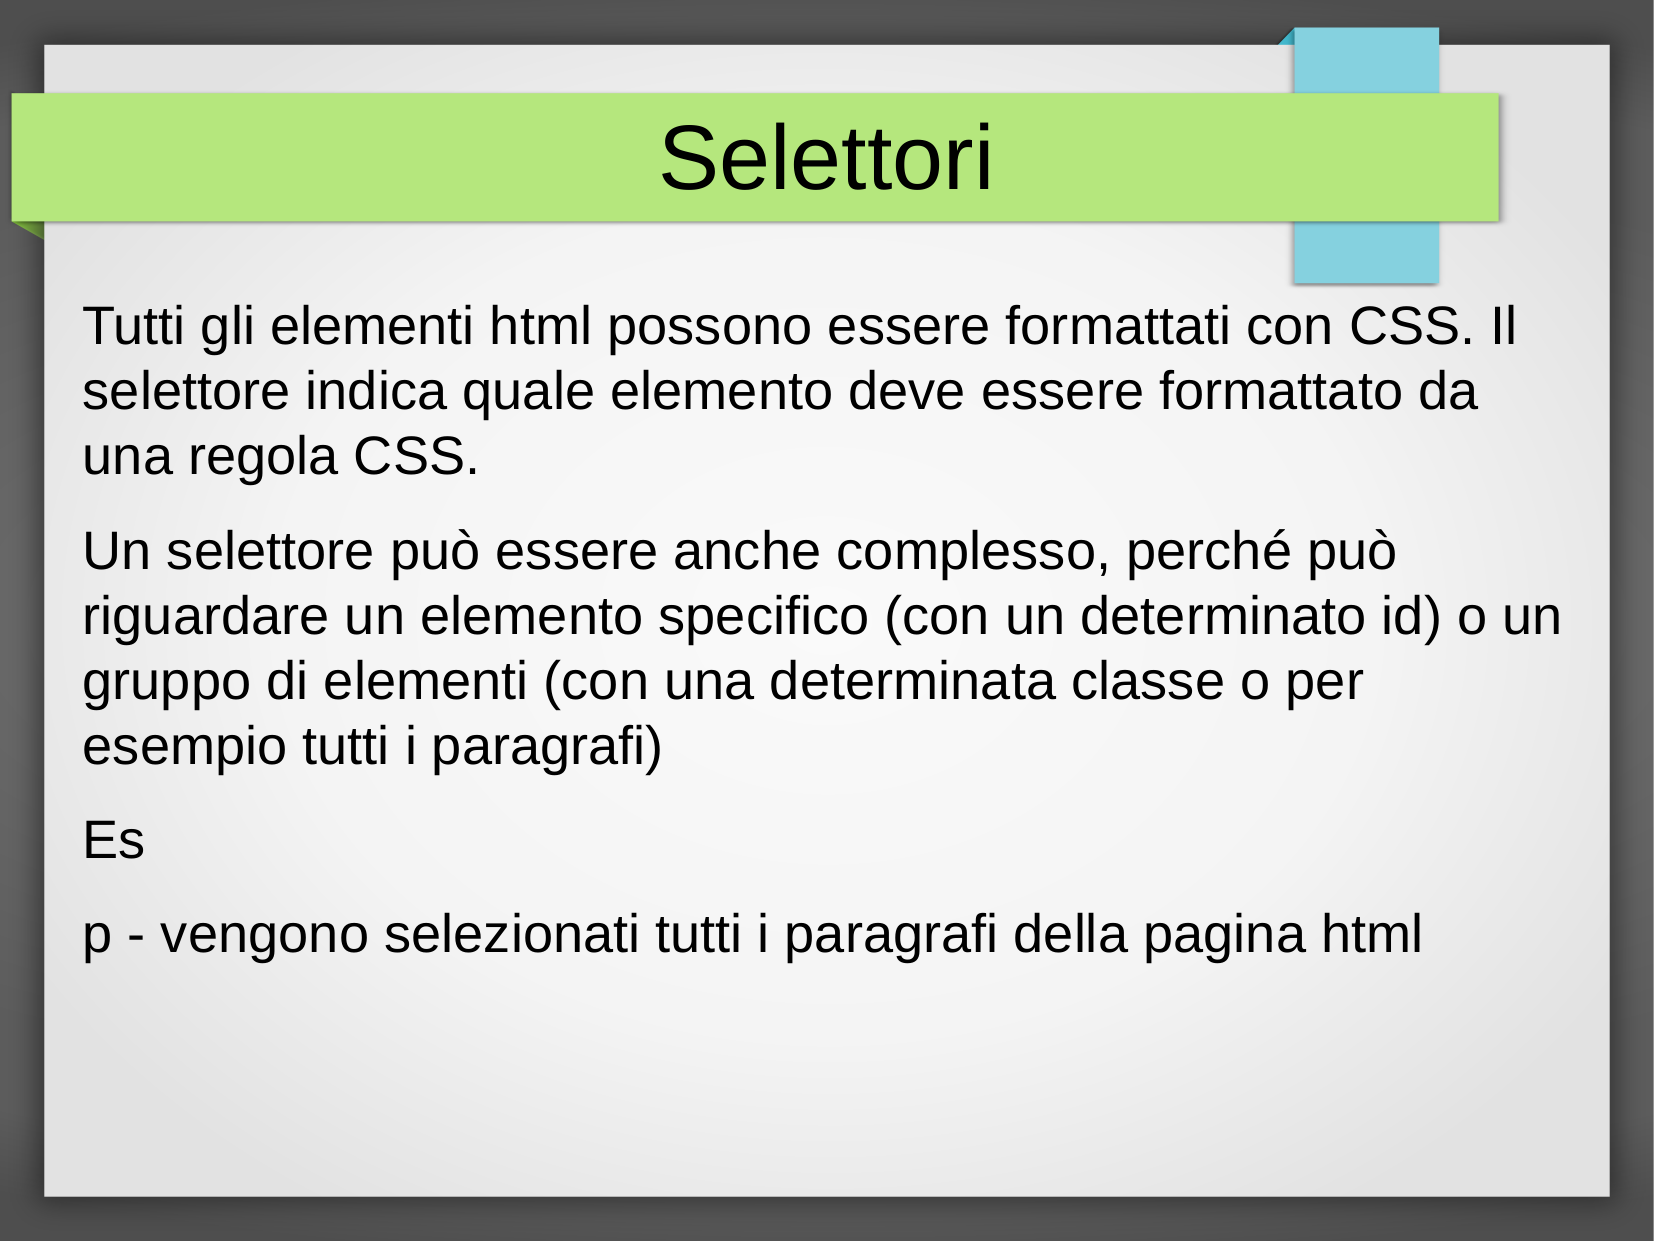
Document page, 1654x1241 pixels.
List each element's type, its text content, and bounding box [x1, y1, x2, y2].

title Selettori [82, 49, 1571, 257]
list Tutti gli elementi html possono essere formattati con CSS. Il selettore indica quale elemento deve essere formattato da una regola CSS. Un selettore può essere anche complesso, perché può riguardare un elemento specifico (con un determinato id) o un gruppo di elementi (con una determinata classe o per esempio tutti i paragrafi) Es p - vengono selezionati tutti i paragrafi della pagina html [82, 290, 1571, 1010]
picture [0, 0, 1654, 1241]
